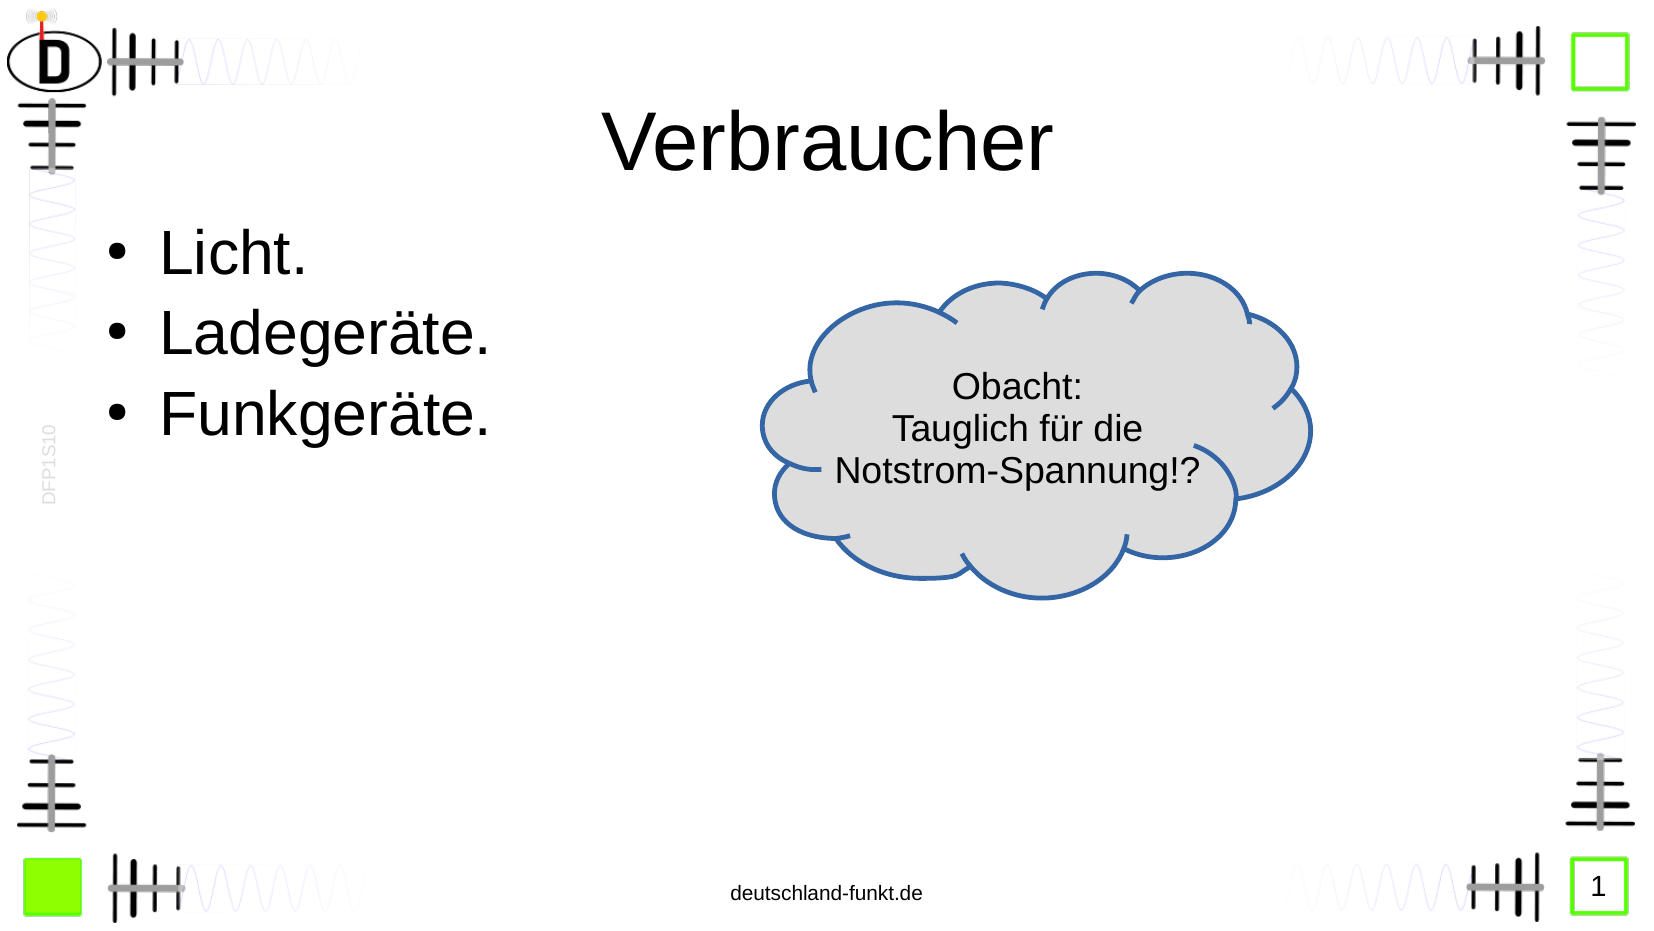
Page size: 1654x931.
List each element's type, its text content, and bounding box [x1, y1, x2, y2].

title Verbraucher [87, 90, 1570, 193]
text_box Obacht: Tauglich für die Notstrom-Spannung!? [762, 273, 1311, 599]
text_box [25, 859, 80, 913]
text_box DFP1S10 [31, 398, 67, 532]
picture [1286, 26, 1636, 377]
picture [7, 8, 362, 353]
picture [1285, 571, 1635, 922]
list Licht. Ladegeräte. Funkgeräte. [88, 217, 1569, 834]
picture [17, 573, 367, 923]
